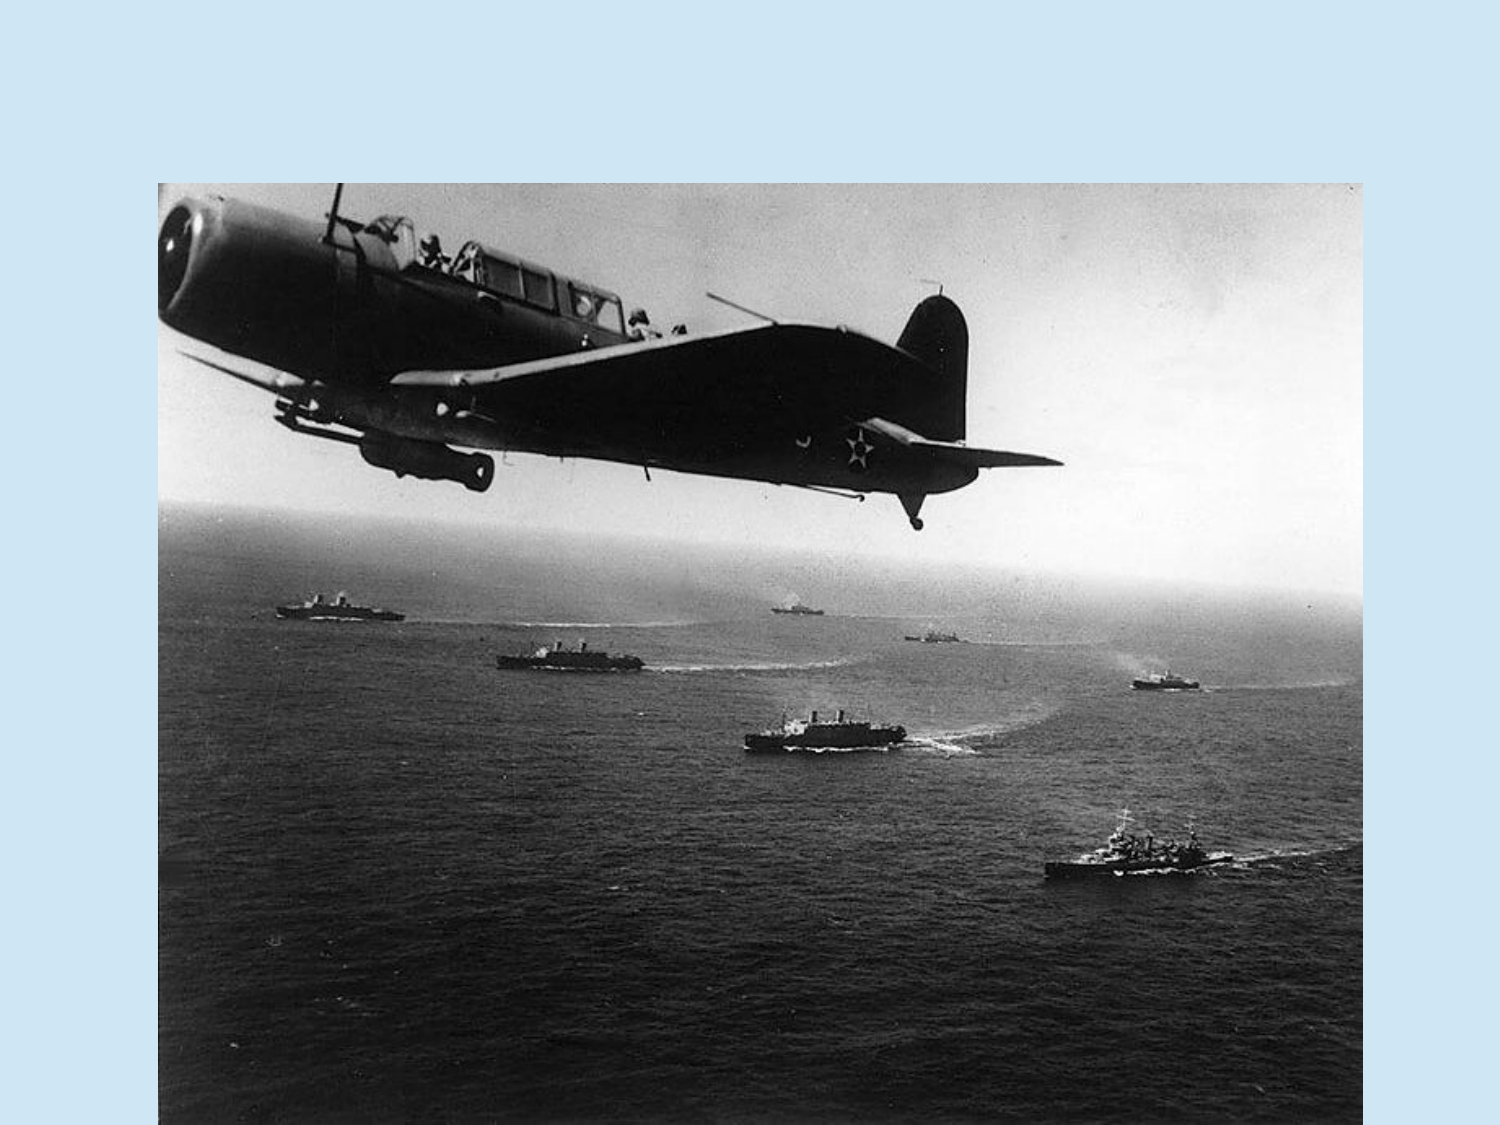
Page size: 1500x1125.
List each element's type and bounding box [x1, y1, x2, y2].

picture [158, 183, 1363, 1125]
